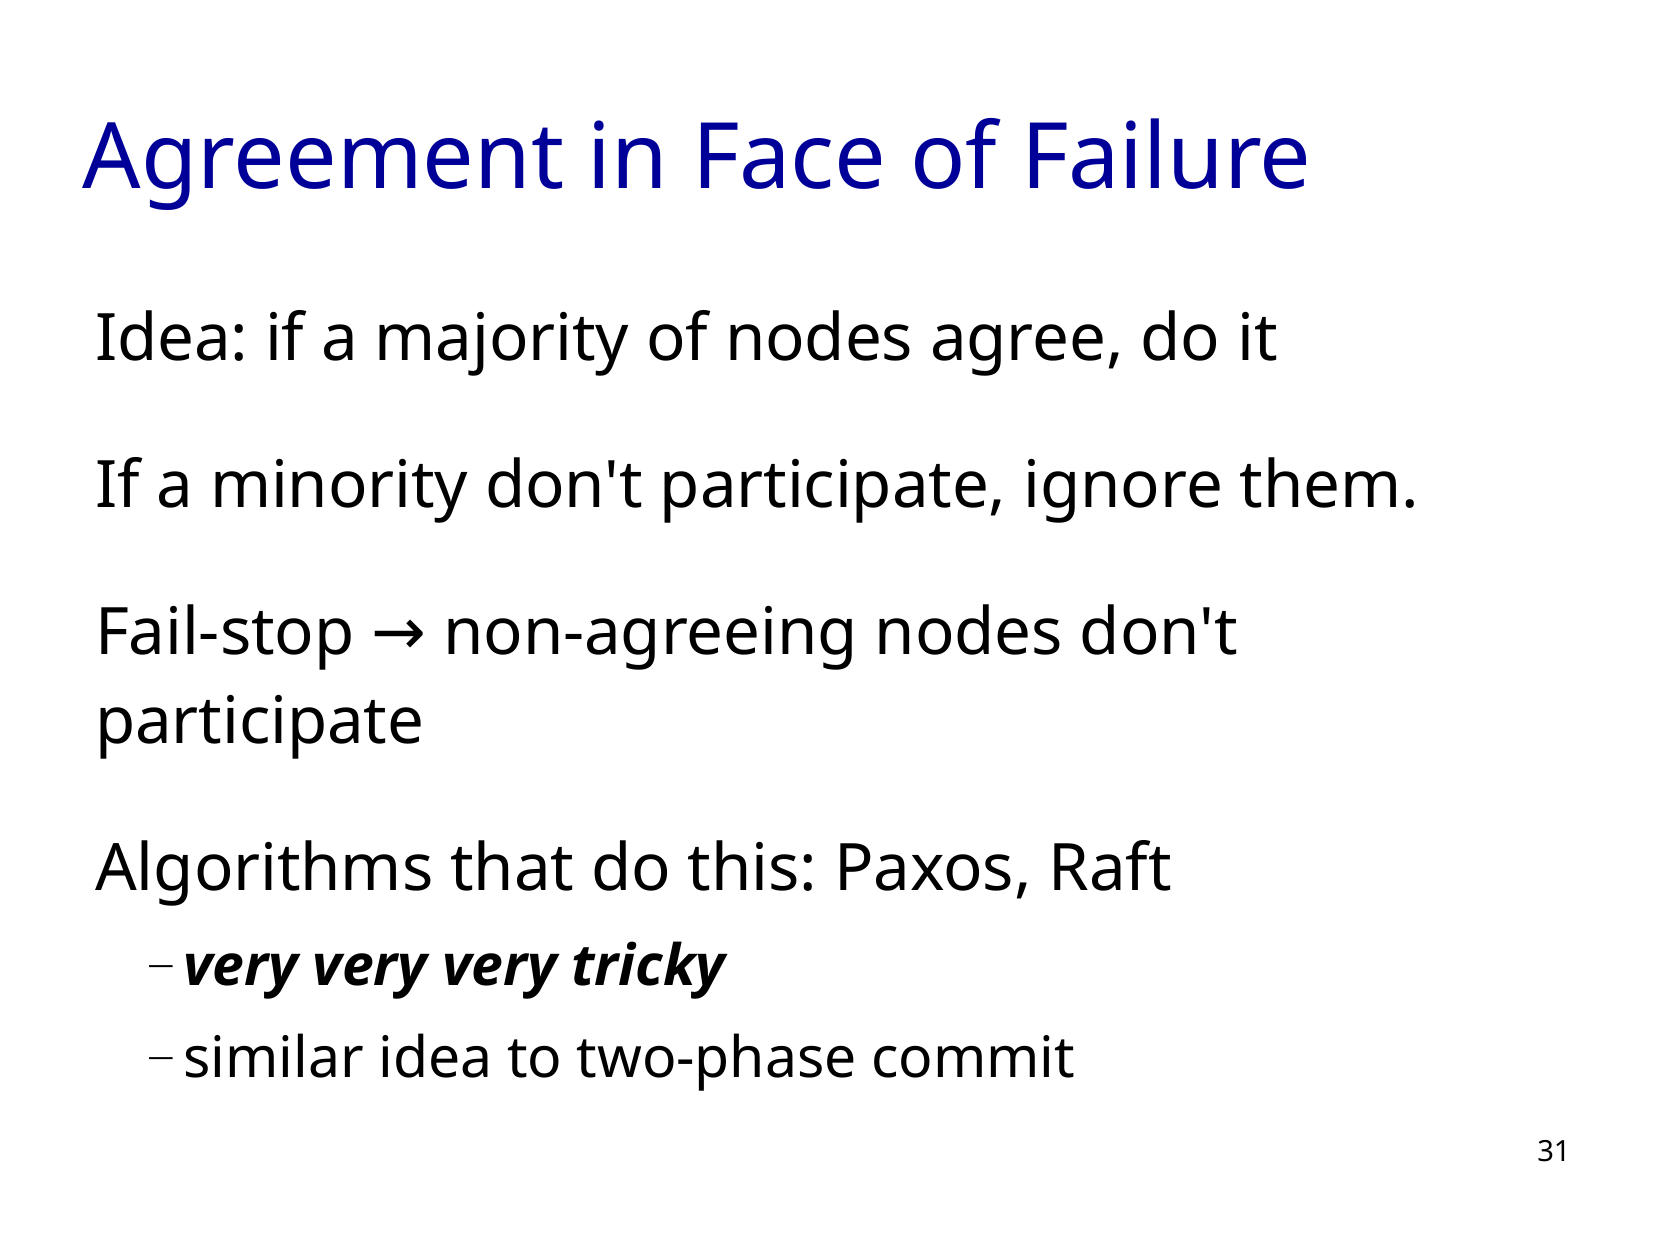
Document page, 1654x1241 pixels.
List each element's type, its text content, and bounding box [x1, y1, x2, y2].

title Agreement in Face of Failure [82, 49, 1571, 257]
list Idea: if a majority of nodes agree, do it If a minority don't participate, ignore them. Fail-stop → non-agreeing nodes don't participate Algorithms that do this: Paxos, Raft very very very tricky similar idea to two-phase commit [60, 290, 1571, 1096]
